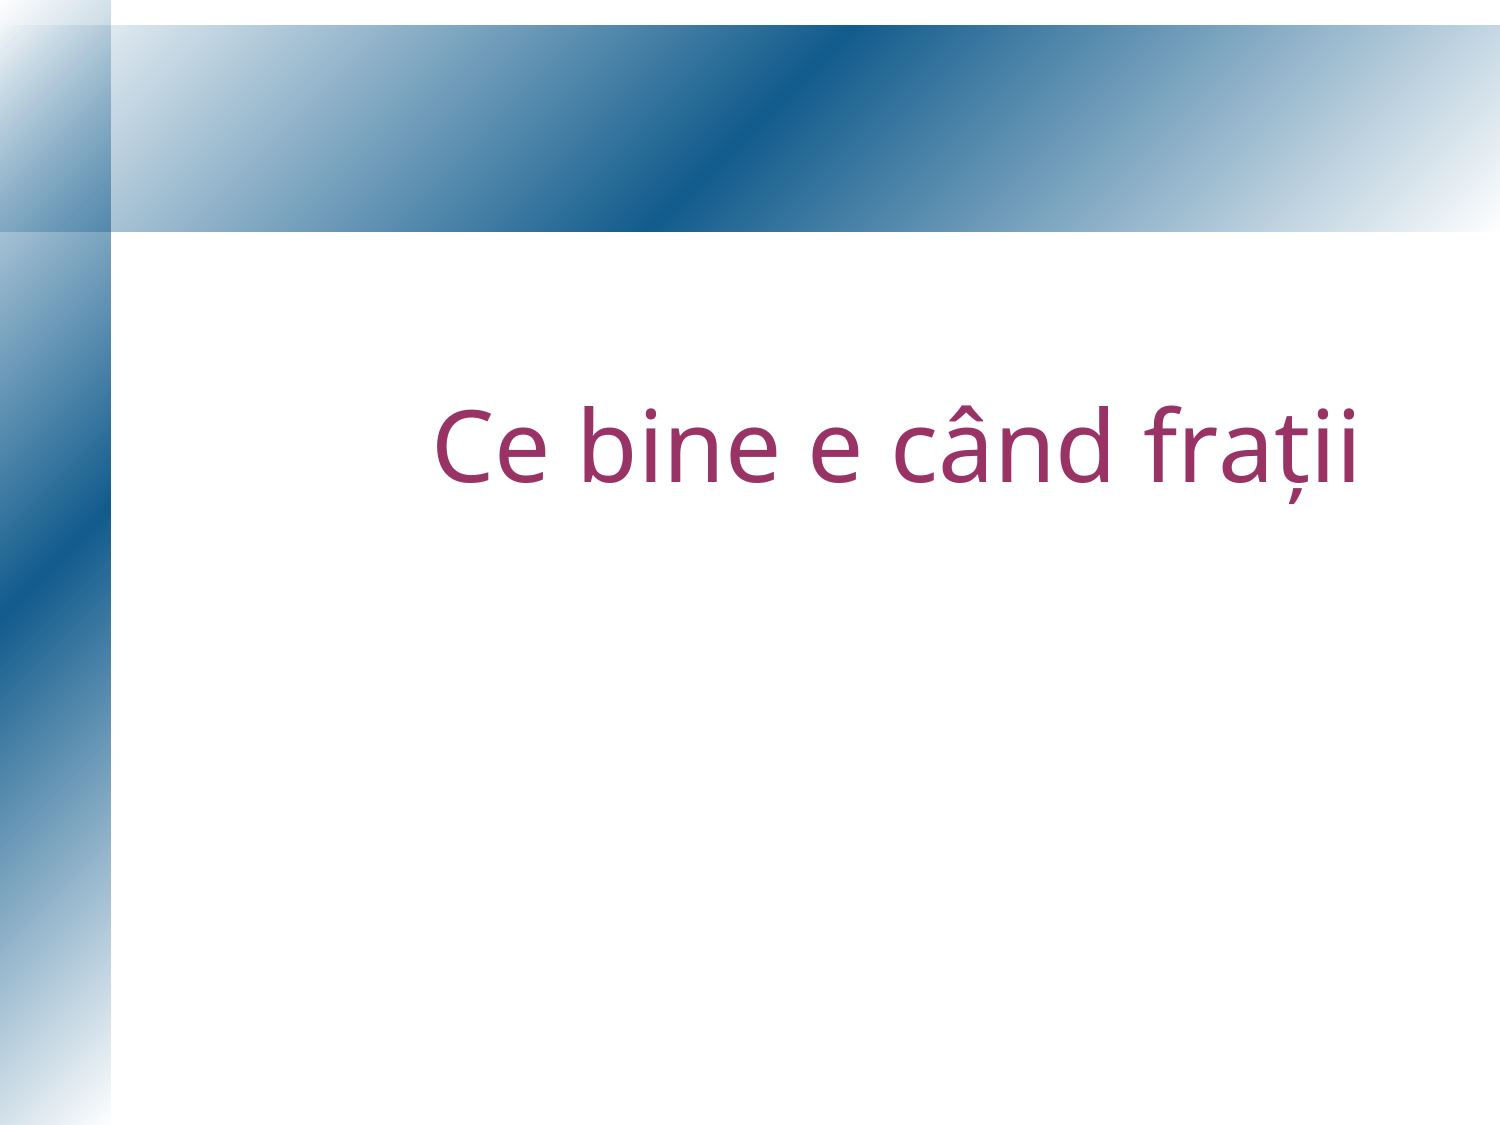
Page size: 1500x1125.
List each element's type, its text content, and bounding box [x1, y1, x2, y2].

text_box Ce bine e când fraţii [412, 375, 1382, 725]
